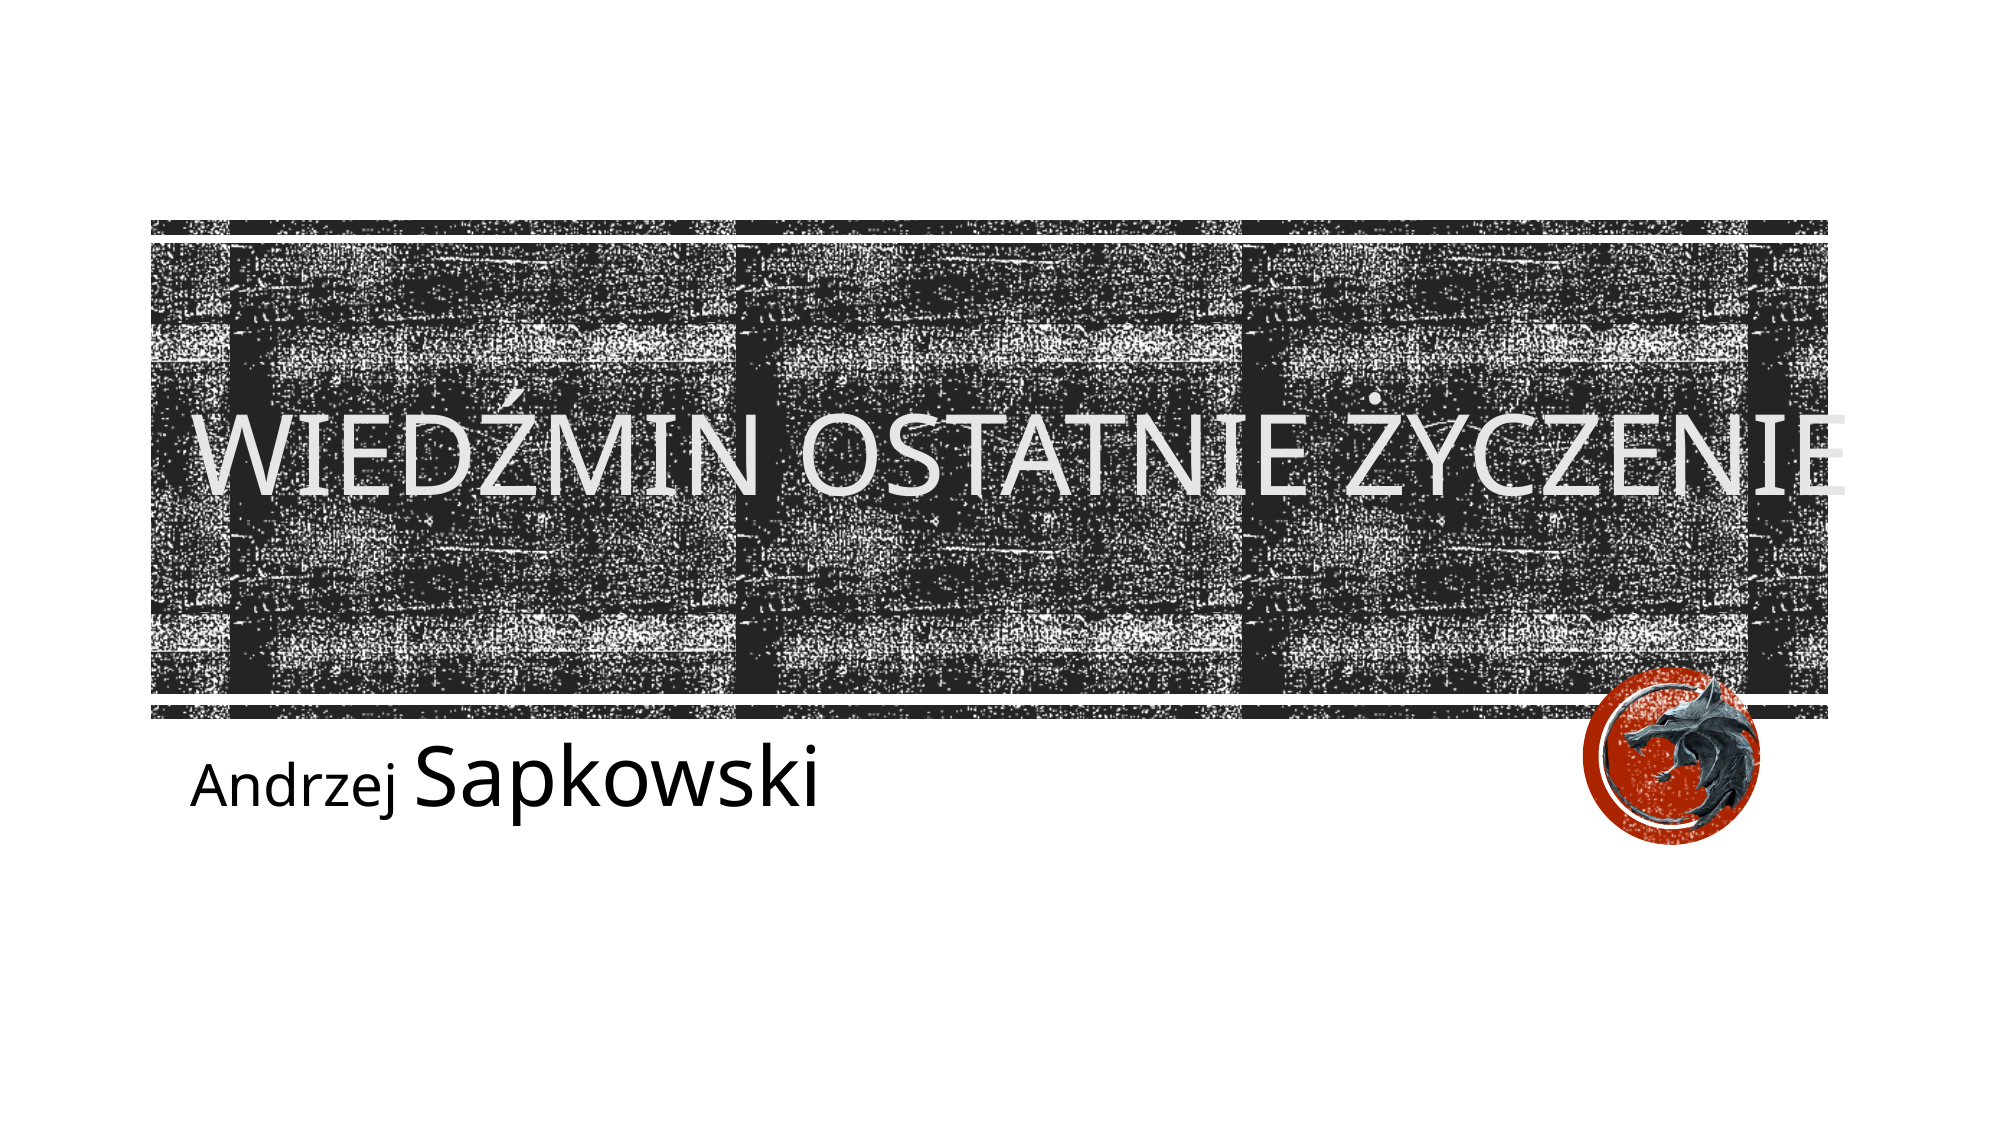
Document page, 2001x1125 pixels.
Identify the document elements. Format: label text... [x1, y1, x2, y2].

title Wiedźmin Ostatnie Życzenie [175, 0, 1996, 982]
picture [1581, 655, 1774, 847]
subtitle Andrzej Sapkowski [175, 727, 1551, 896]
